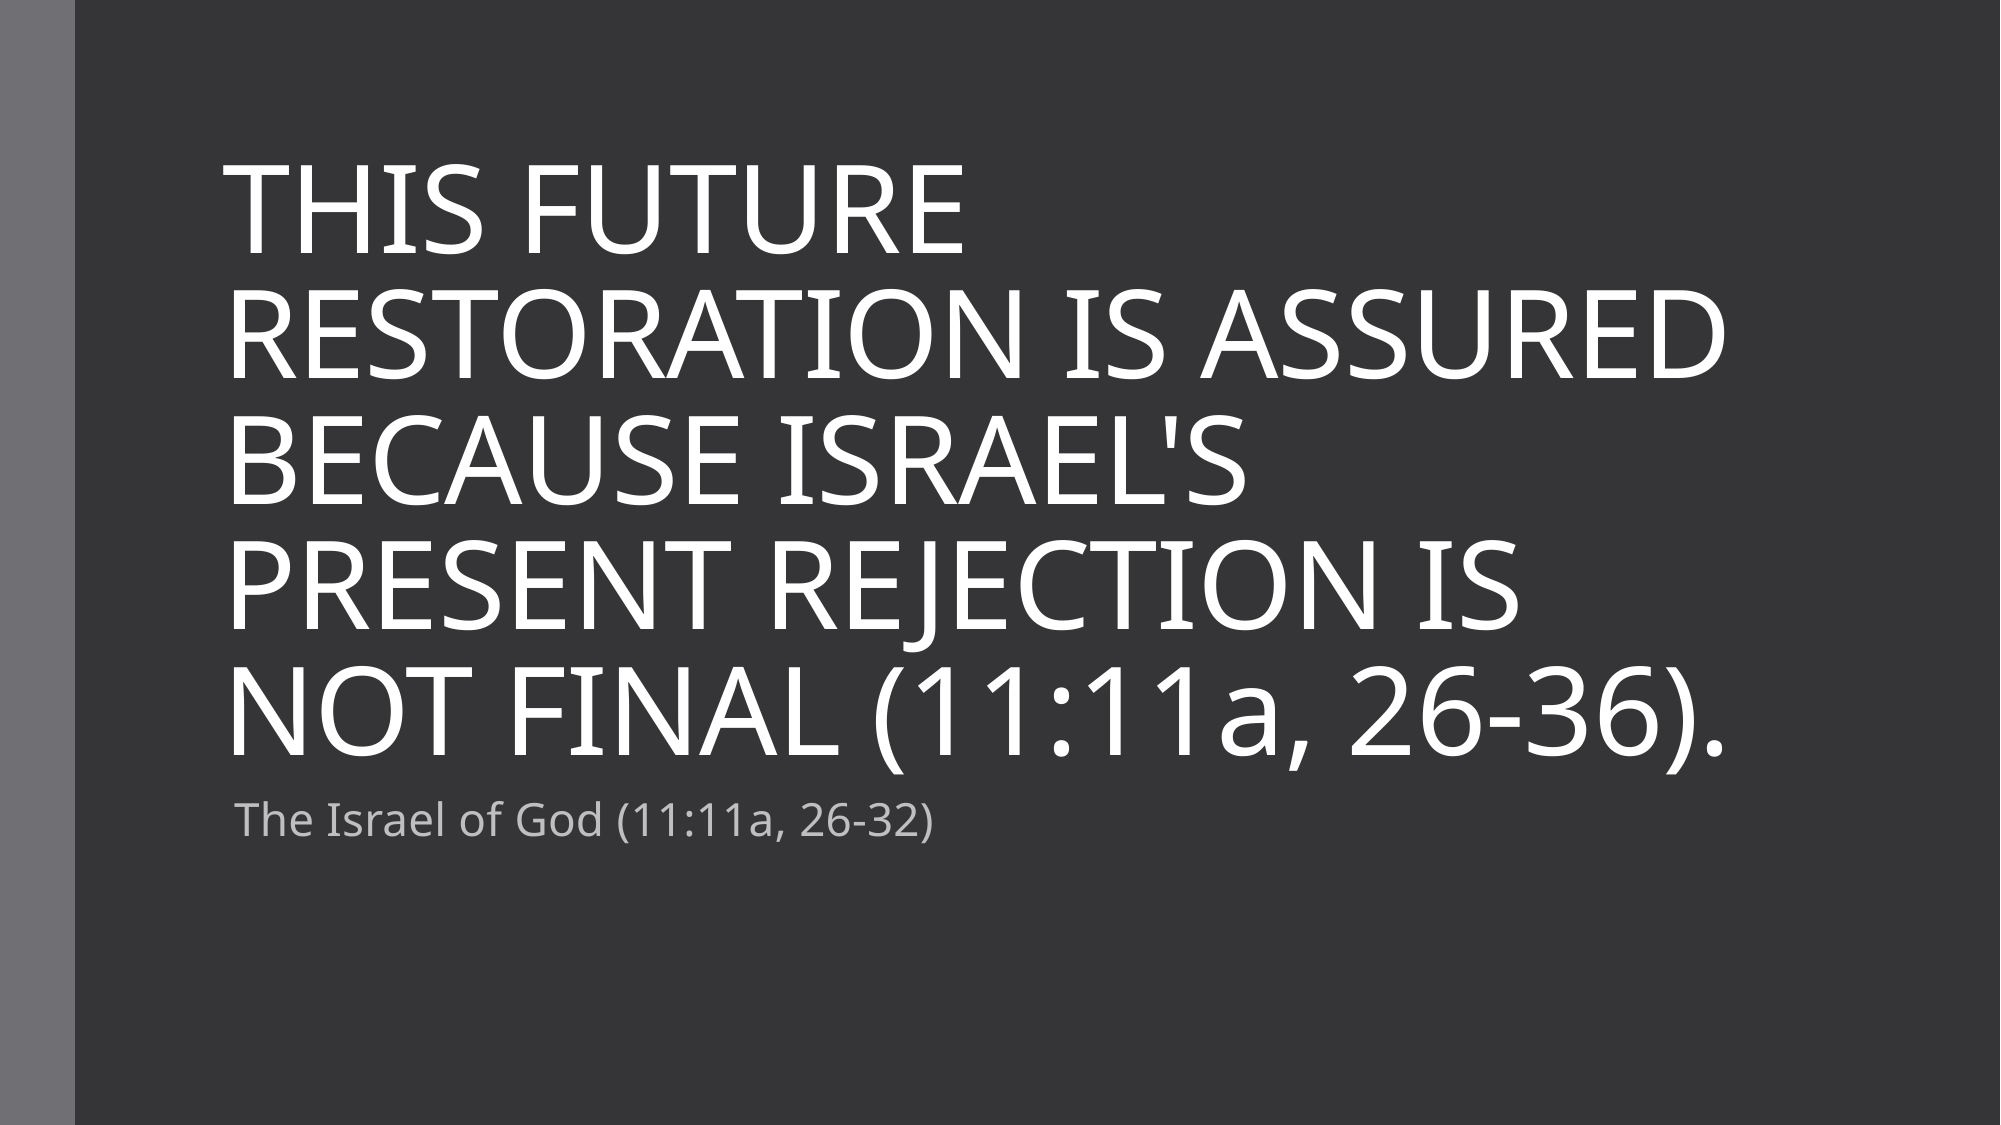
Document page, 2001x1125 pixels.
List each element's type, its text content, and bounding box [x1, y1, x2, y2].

title THIS FUTURE RESTORATION IS ASSURED BECAUSE ISRAEL'S PRESENT REJECTION IS NOT FINAL (11:11a, 26-36). [206, 124, 1752, 787]
subtitle The Israel of God (11:11a, 26-32) [206, 787, 1752, 1066]
